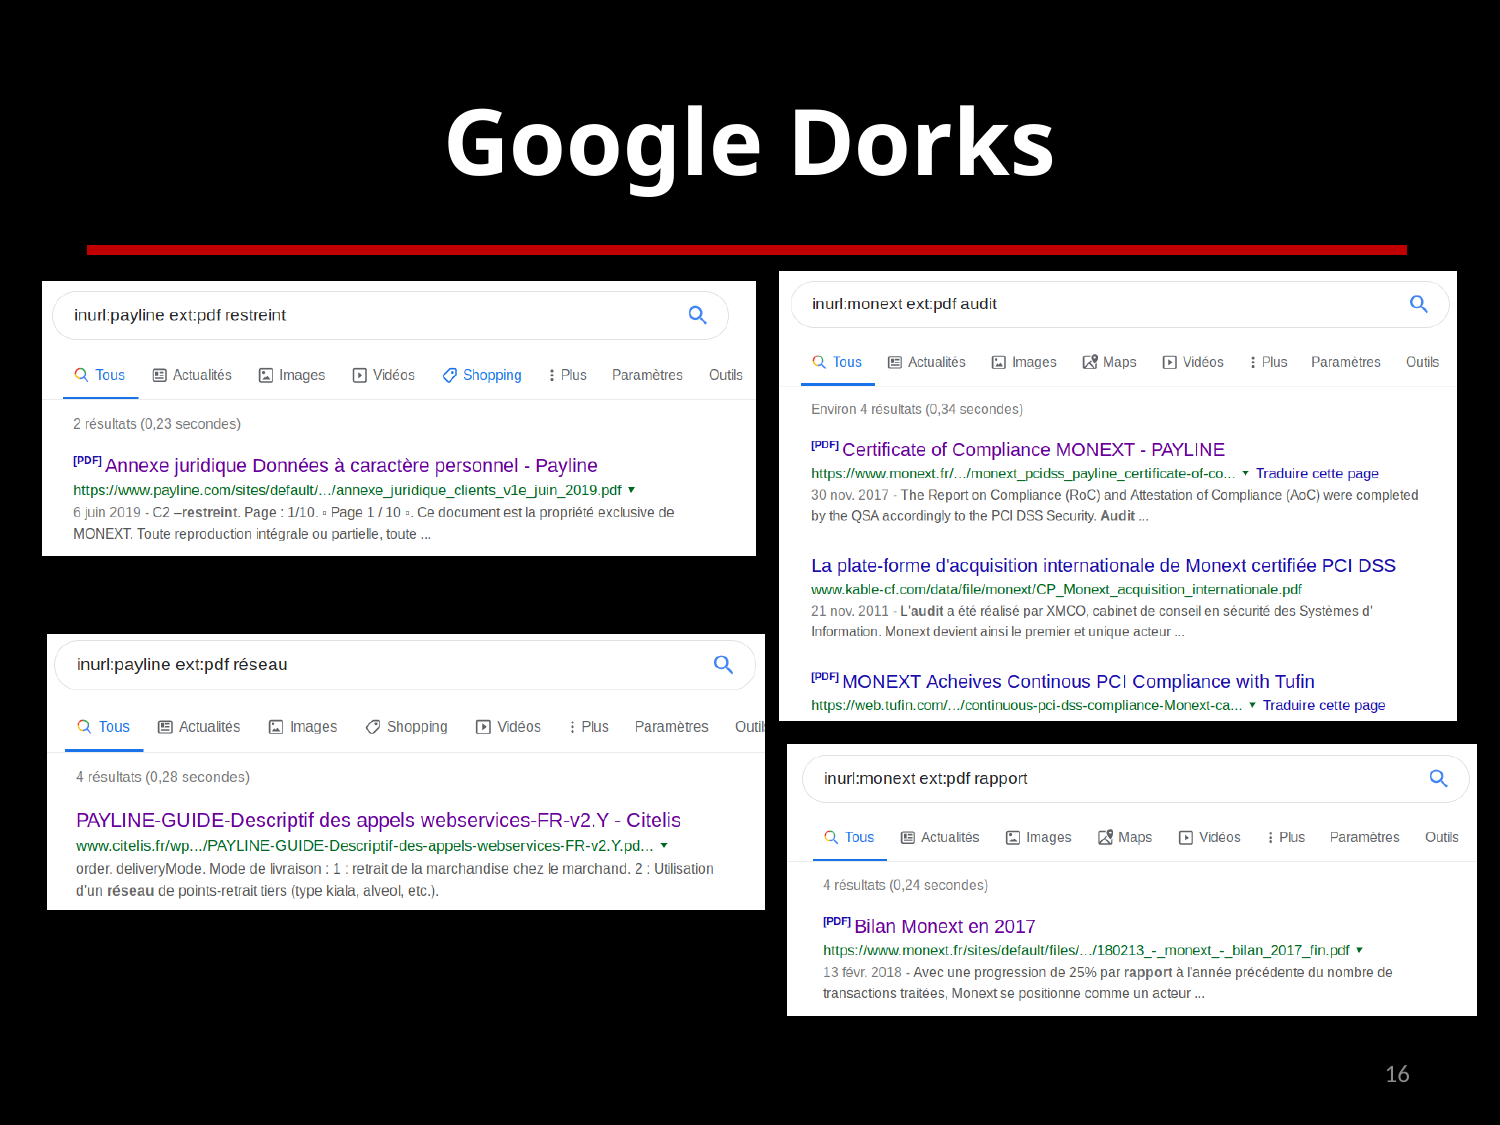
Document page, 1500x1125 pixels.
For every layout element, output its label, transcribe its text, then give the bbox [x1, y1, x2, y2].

picture [42, 281, 756, 556]
picture [787, 744, 1477, 1016]
picture [47, 634, 765, 910]
title Google Dorks [75, 45, 1425, 233]
slide_number <numéro> [1074, 1042, 1425, 1103]
picture [779, 271, 1457, 721]
